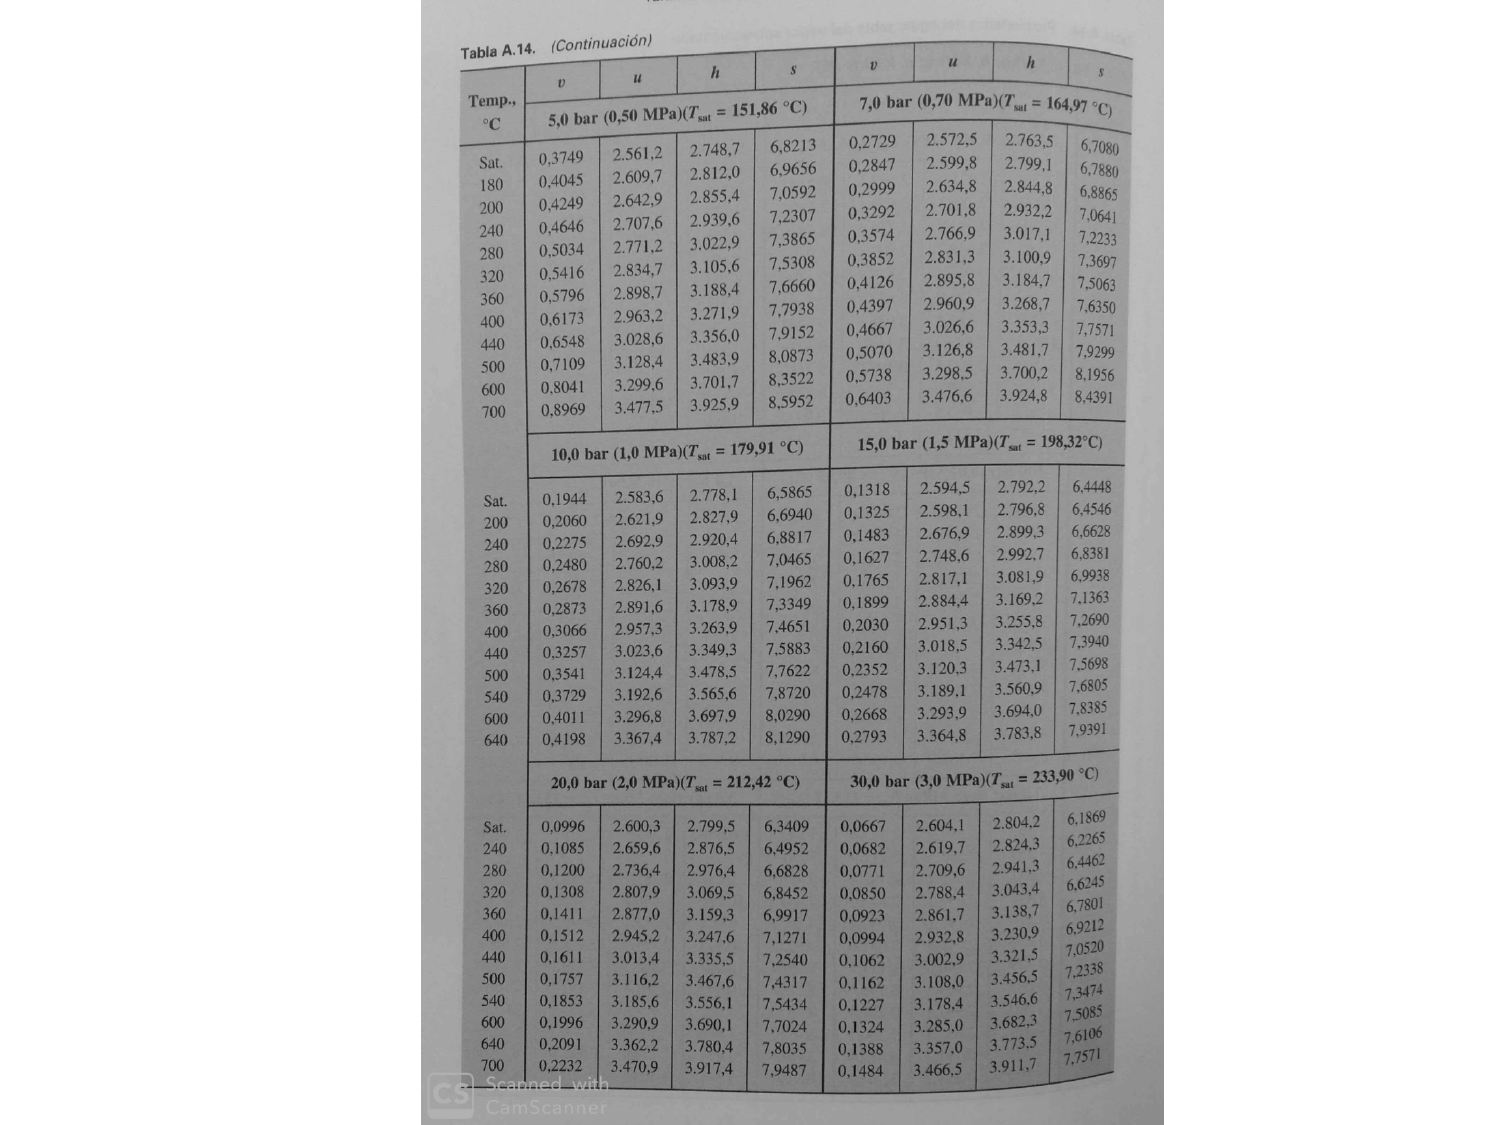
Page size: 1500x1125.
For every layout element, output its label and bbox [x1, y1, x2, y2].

picture [421, 0, 1164, 1125]
